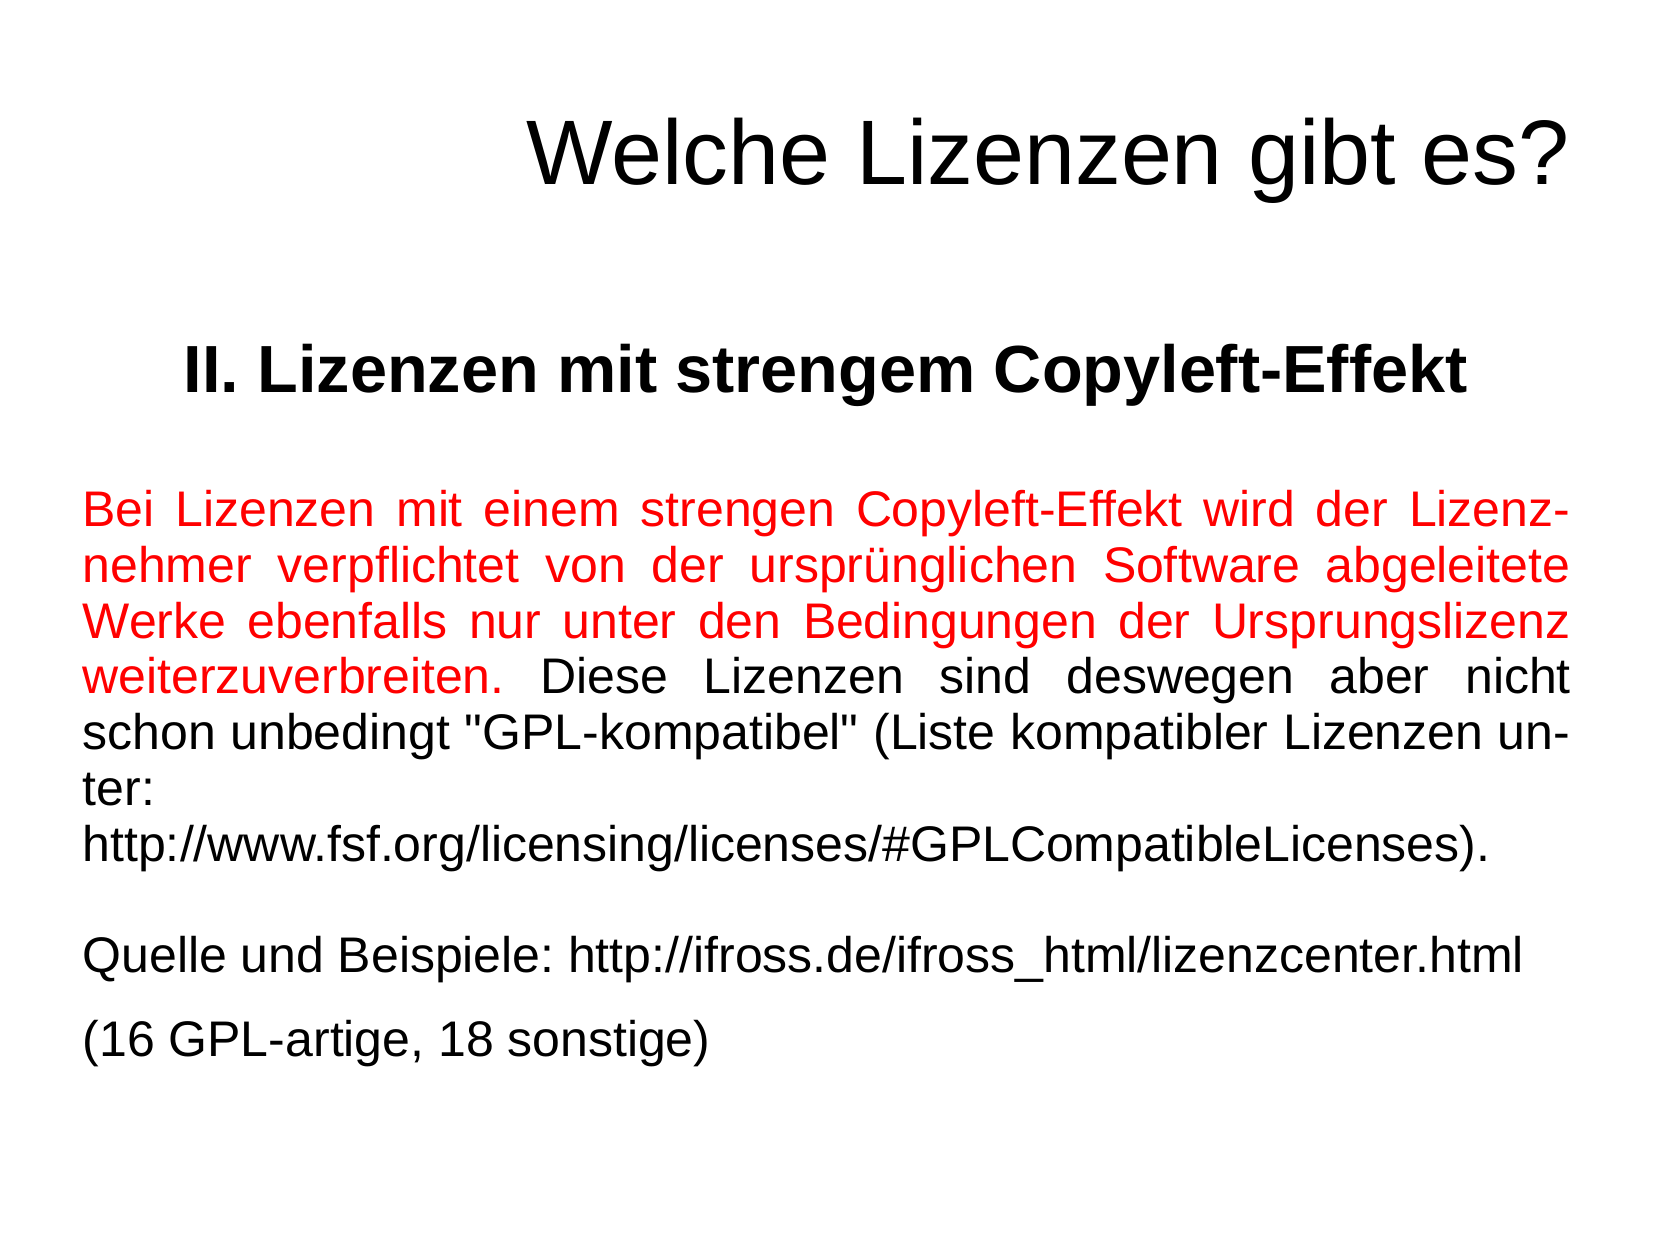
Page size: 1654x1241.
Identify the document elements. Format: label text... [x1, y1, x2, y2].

title Welche Lizenzen gibt es? [82, 49, 1571, 257]
subtitle II. Lizenzen mit strengem Copyleft-Effekt Bei Lizenzen mit einem strengen Copyleft-Effekt wird der Lizenz-nehmer verpflichtet von der ursprünglichen Software abgeleitete Werke ebenfalls nur unter den Bedingungen der Ursprungslizenz weiterzuverbreiten. Diese Lizenzen sind deswegen aber nicht schon unbedingt "GPL-kompatibel" (Liste kompatibler Lizenzen un-ter: http://www.fsf.org/licensing/licenses/#GPLCompatibleLicenses). Quelle und Beispiele: http://ifross.de/ifross_html/lizenzcenter.html (16 GPL-artige, 18 sonstige) [82, 297, 1571, 1102]
